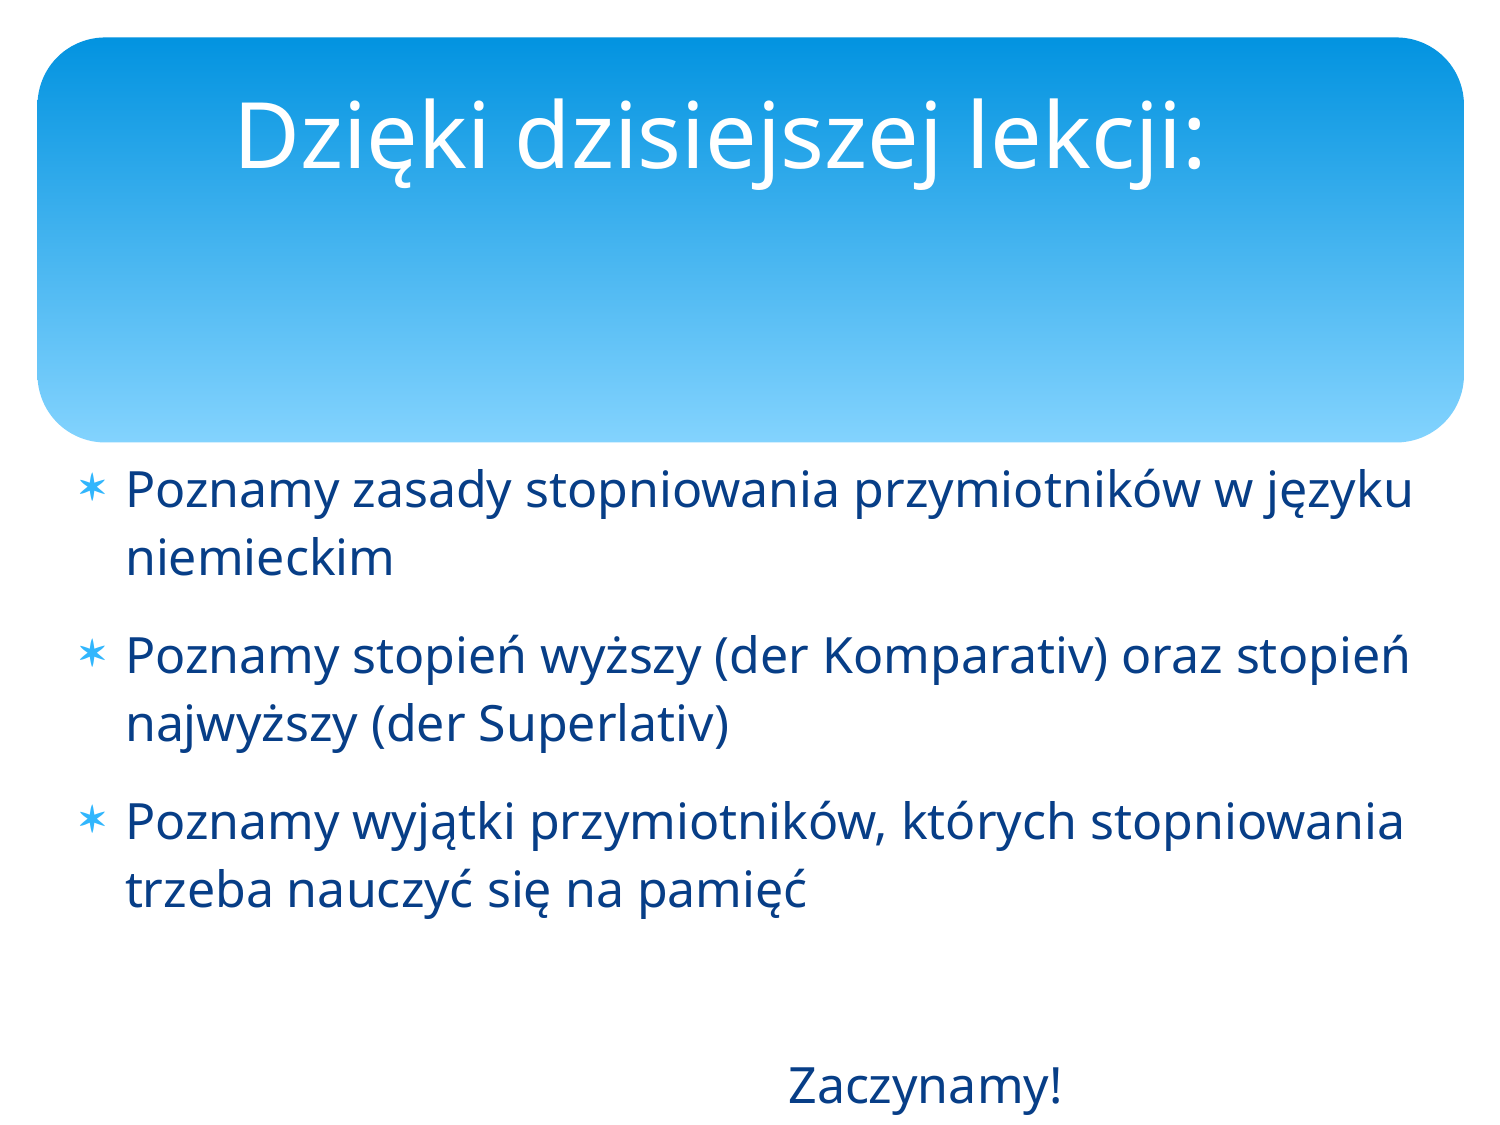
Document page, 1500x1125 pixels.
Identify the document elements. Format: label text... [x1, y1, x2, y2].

list Poznamy zasady stopniowania przymiotników w języku niemieckim Poznamy stopień wyższy (der Komparativ) oraz stopień najwyższy (der Superlativ) Poznamy wyjątki przymiotników, których stopniowania trzeba nauczyć się na pamięć Zaczynamy! [64, 438, 1447, 1063]
title Dzięki dzisiejszej lekcji: [75, 55, 1425, 261]
